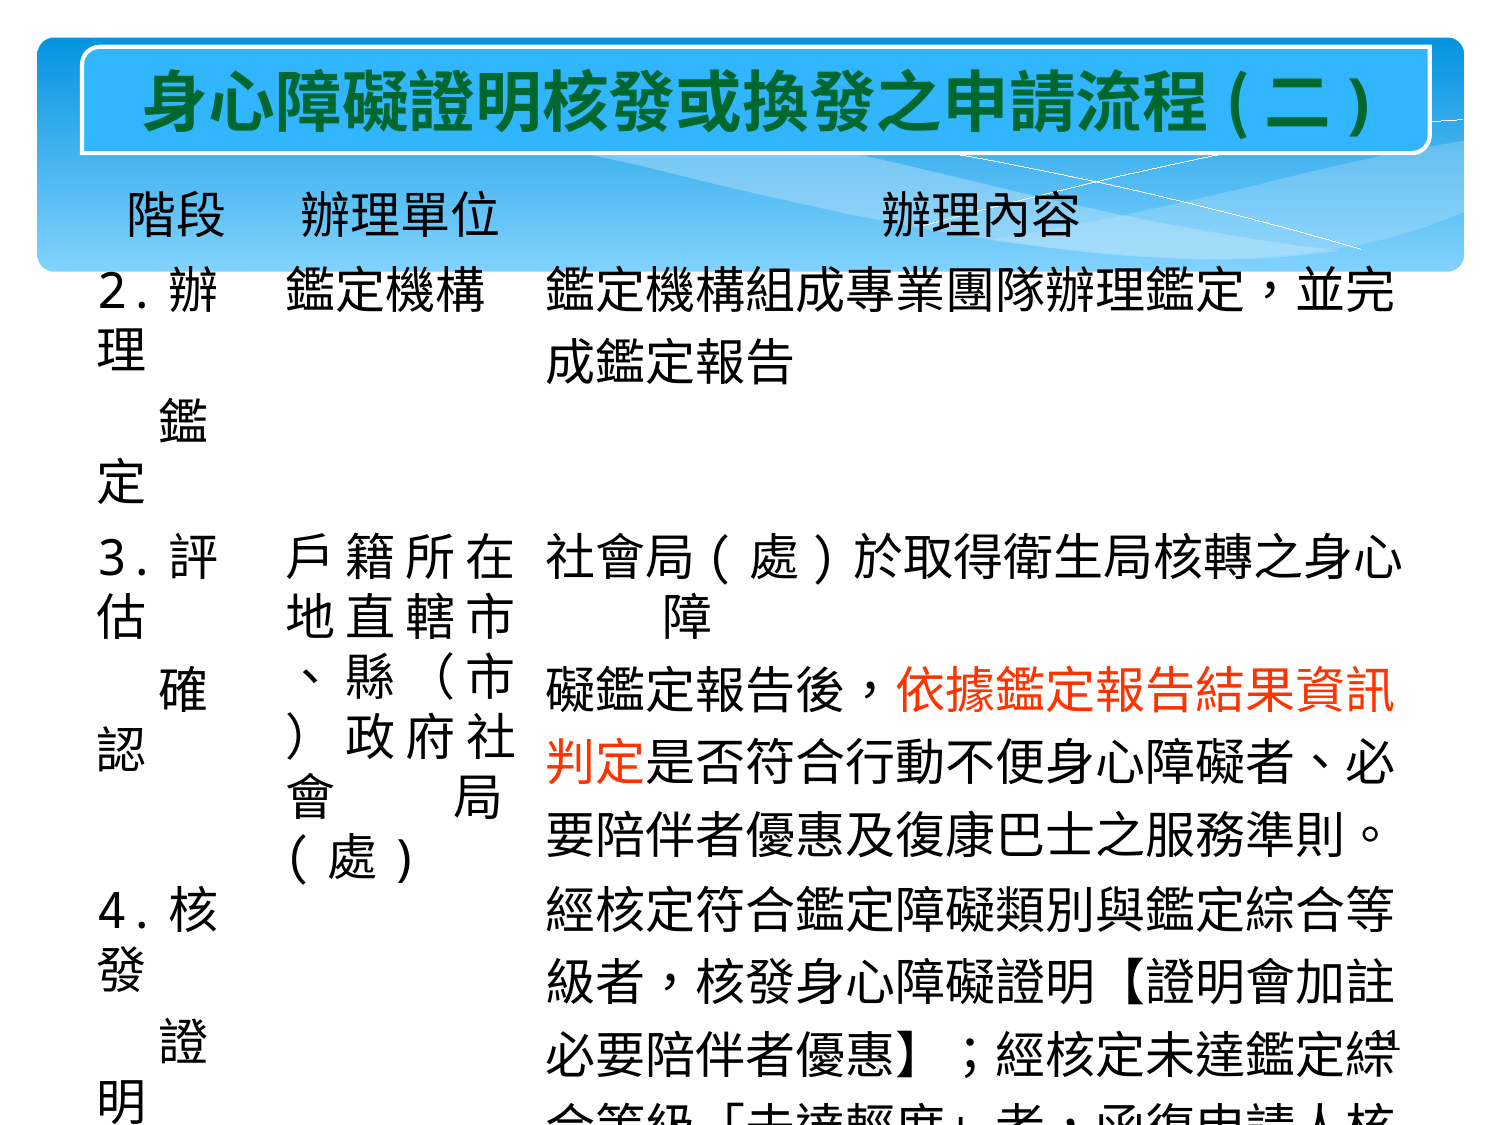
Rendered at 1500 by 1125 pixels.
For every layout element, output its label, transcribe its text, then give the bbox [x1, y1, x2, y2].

table_header 辦理內容 [531, 176, 1432, 251]
text_box <編號> [1335, 996, 1436, 1082]
picture [92, 45, 1431, 51]
table_cell 4.核發 證明 [82, 871, 271, 1125]
table_cell 鑑定機構 [271, 251, 531, 518]
table_cell 社會局(處)於取得衛生局核轉之身心障 礙鑑定報告後，依據鑑定報告結果資訊 判定是否符合行動不便身心障礙者、必 要陪伴者優惠及復康巴士之服務準則。 [531, 518, 1432, 871]
table_header 階段 [82, 176, 271, 251]
table_header 辦理單位 [271, 176, 531, 251]
table_cell 戶籍所在地直轄市、縣（市）政府社會局(處) [271, 518, 531, 1125]
table_cell 經核定符合鑑定障礙類別與鑑定綜合等 級者，核發身心障礙證明【證明會加註 必要陪伴者優惠】；經核定未達鑑定綜 合等級「未達輕度」者，函復申請人核 定結果。 [531, 871, 1432, 1125]
table_cell 2.辦理 鑑定 [82, 251, 271, 518]
table_cell 鑑定機構組成專業團隊辦理鑑定，並完 成鑑定報告 [531, 251, 1432, 518]
table_cell 3.評估 確認 [82, 518, 271, 871]
text_box 身心障礙證明核發或換發之申請流程(二) [82, 46, 1430, 154]
